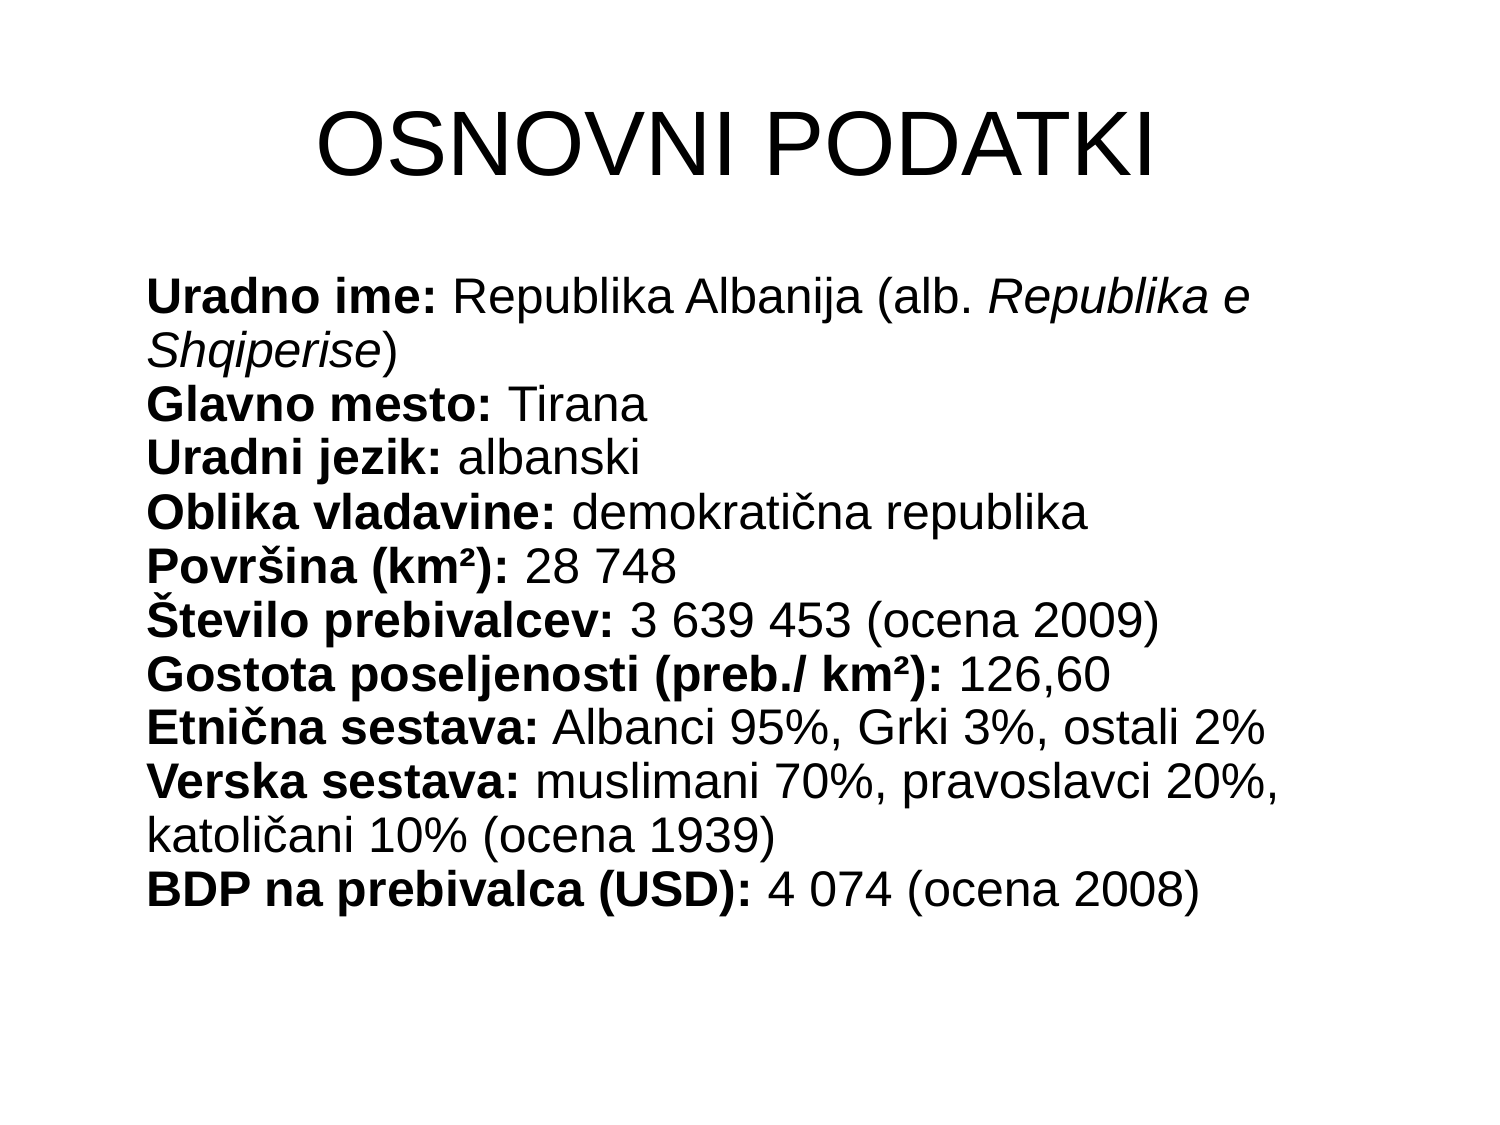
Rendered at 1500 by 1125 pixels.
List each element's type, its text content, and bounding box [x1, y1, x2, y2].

list Uradno ime: Republika Albanija (alb. Republika e Shqiperise) Glavno mesto: Tirana Uradni jezik: albanski Oblika vladavine: demokratična republika Površina (km²): 28 748 Število prebivalcev: 3 639 453 (ocena 2009) Gostota poseljenosti (preb./ km²): 126,60 Etnična sestava: Albanci 95%, Grki 3%, ostali 2% Verska sestava: muslimani 70%, pravoslavci 20%, katoličani 10% (ocena 1939) BDP na prebivalca (USD): 4 074 (ocena 2008) [75, 262, 1425, 1005]
title OSNOVNI PODATKI [75, 45, 1425, 233]
